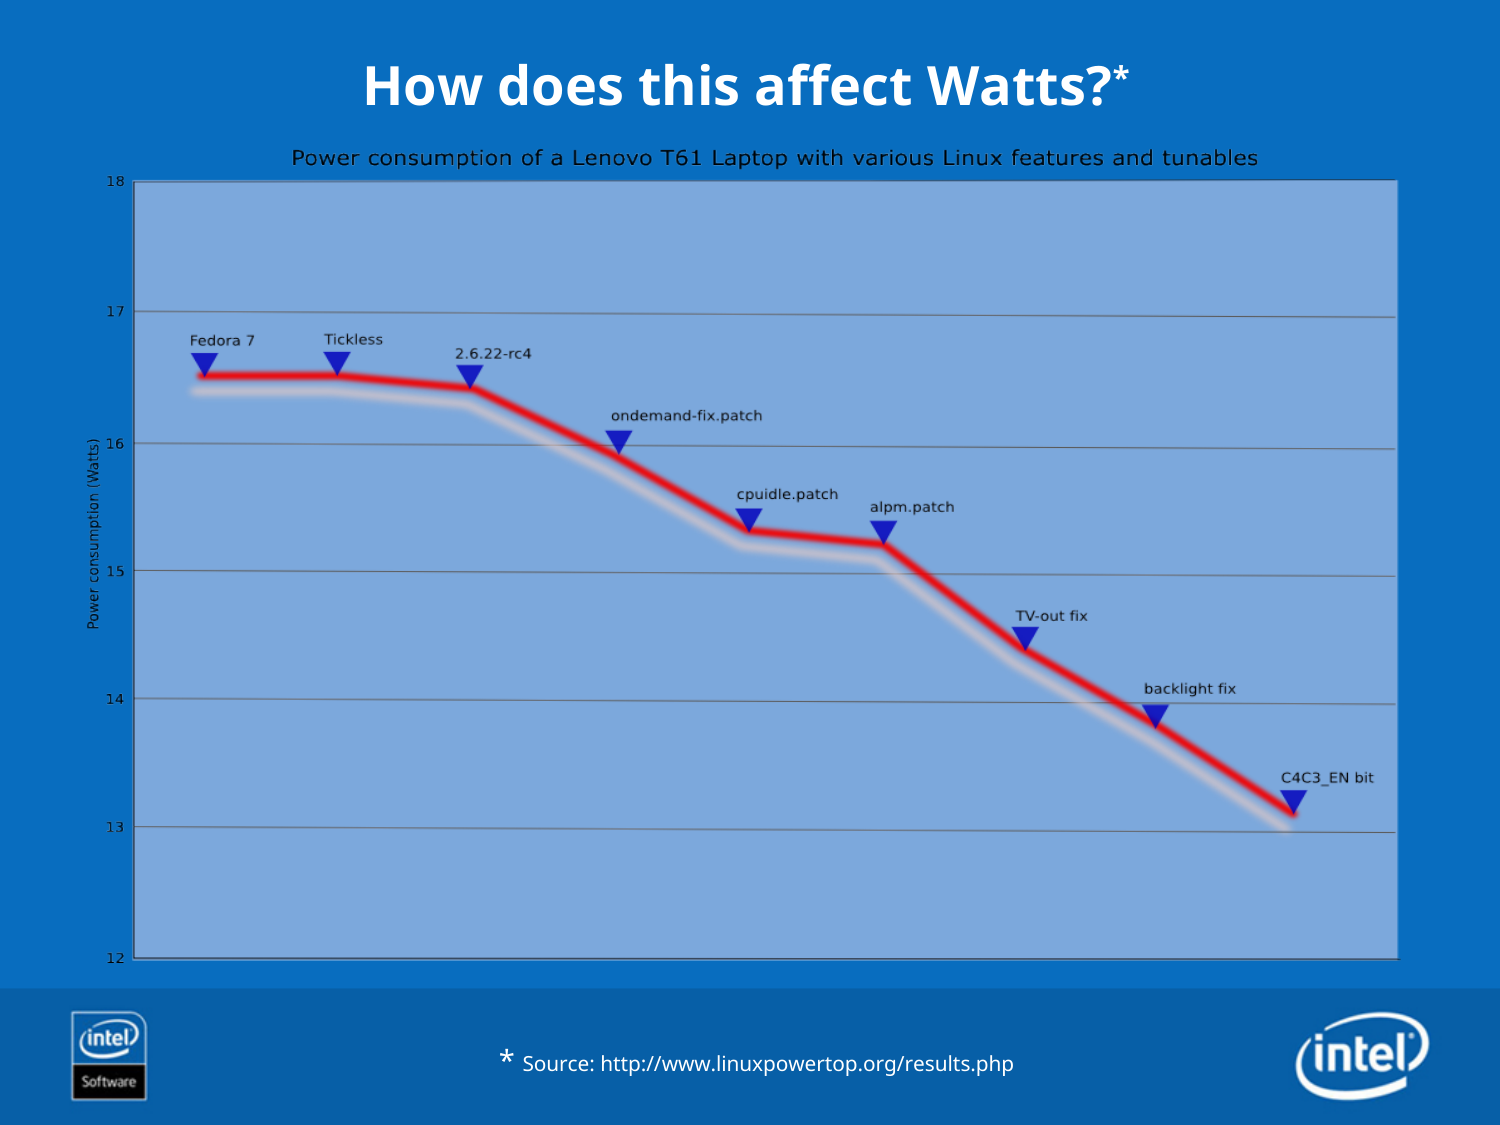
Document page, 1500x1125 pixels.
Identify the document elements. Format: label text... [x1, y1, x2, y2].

title How does this affect Watts?* [70, 47, 1422, 194]
text_box * Source: http://www.linuxpowertop.org/results.php [409, 1033, 1030, 1089]
picture [0, 0, 1500, 1125]
